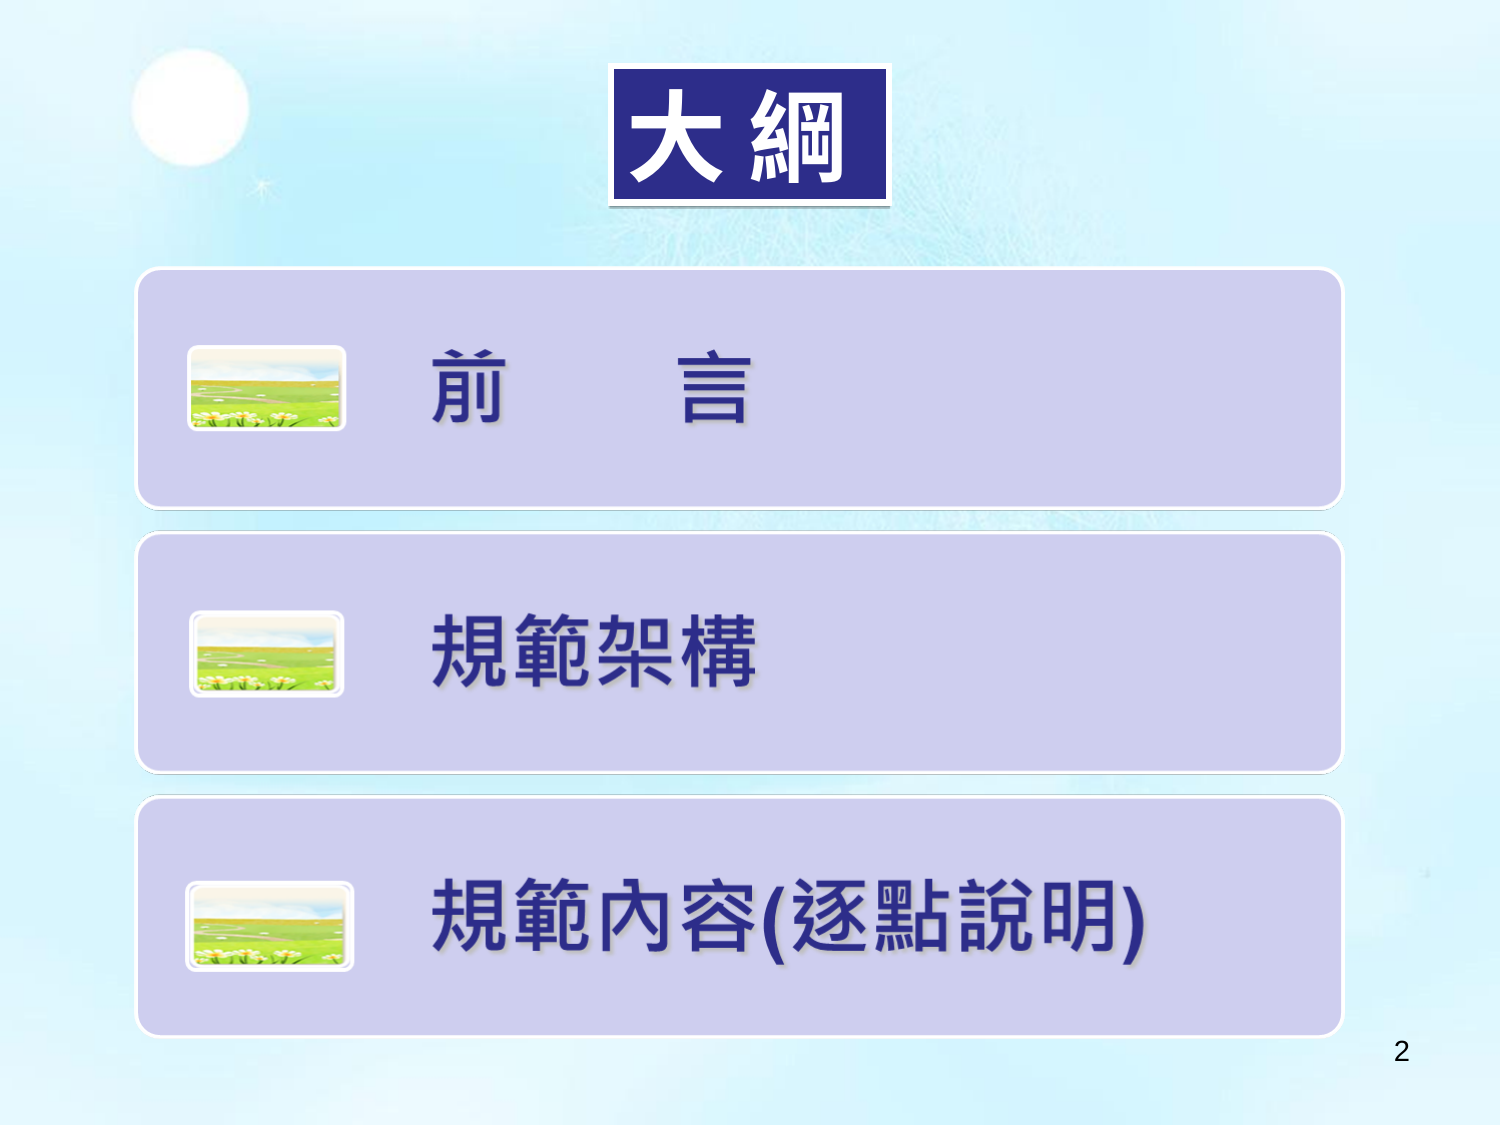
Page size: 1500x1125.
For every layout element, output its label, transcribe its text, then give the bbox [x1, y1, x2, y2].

picture [0, 0, 1500, 1125]
title 大 綱 [611, 66, 889, 203]
text_box <編號> [1074, 1024, 1426, 1103]
